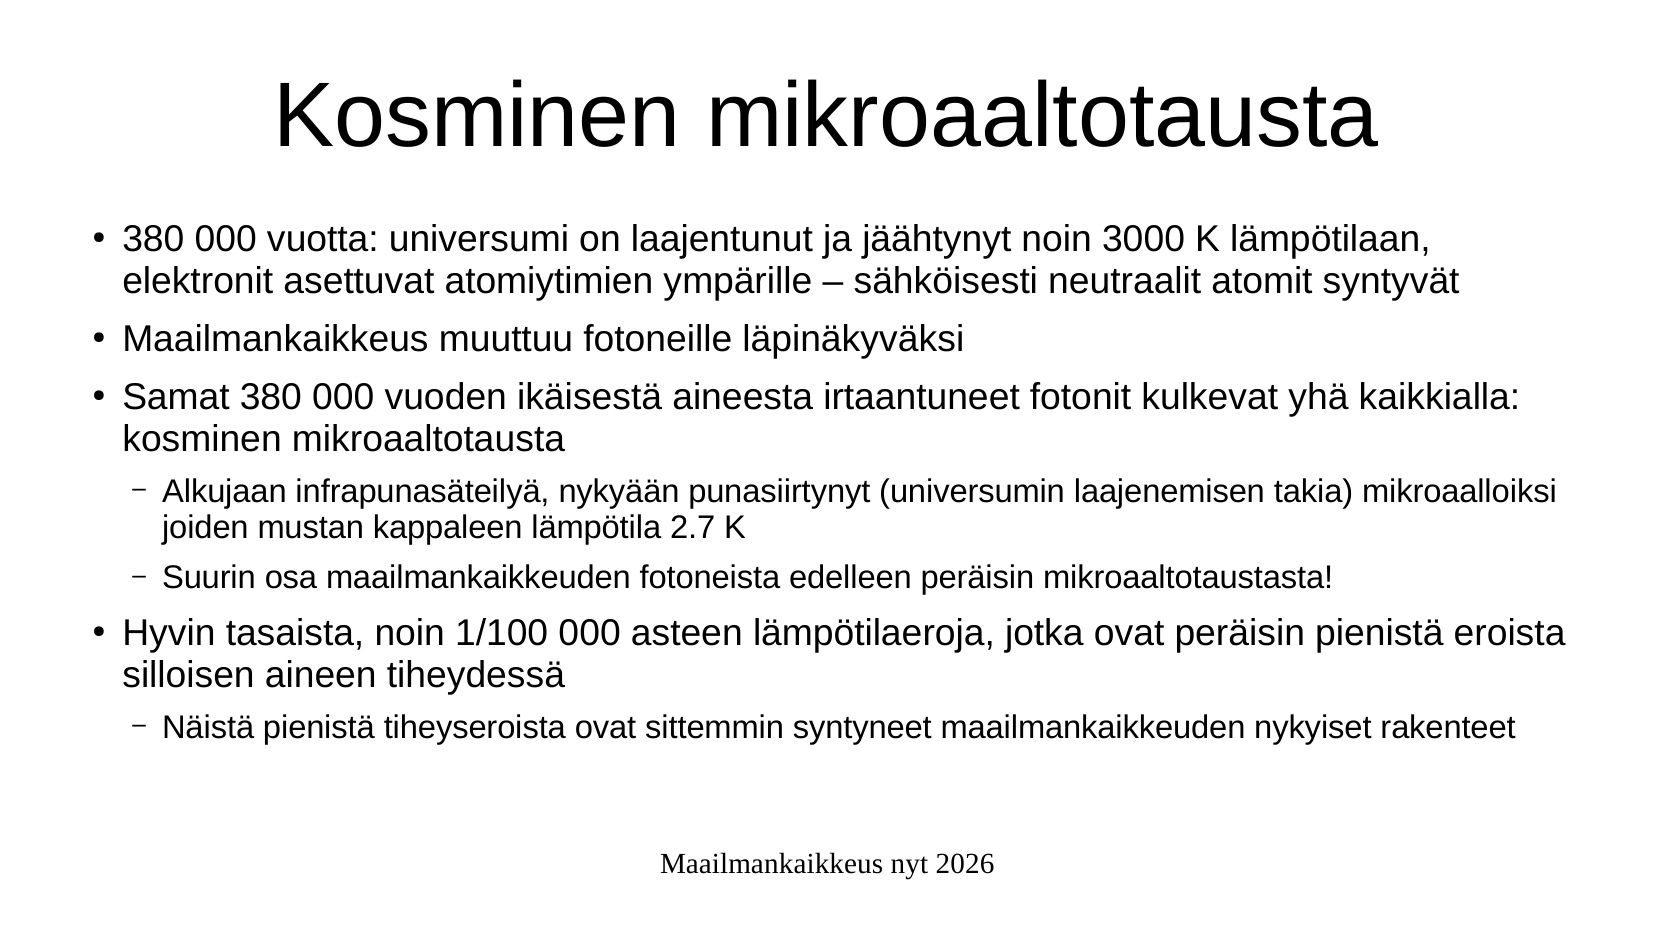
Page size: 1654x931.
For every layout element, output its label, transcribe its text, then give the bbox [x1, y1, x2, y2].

title Kosminen mikroaaltotausta [82, 37, 1571, 193]
list 380 000 vuotta: universumi on laajentunut ja jäähtynyt noin 3000 K lämpötilaan, elektronit asettuvat atomiytimien ympärille – sähköisesti neutraalit atomit syntyvät Maailmankaikkeus muuttuu fotoneille läpinäkyväksi Samat 380 000 vuoden ikäisestä aineesta irtaantuneet fotonit kulkevat yhä kaikkialla: kosminen mikroaaltotausta Alkujaan infrapunasäteilyä, nykyään punasiirtynyt (universumin laajenemisen takia) mikroaalloiksi joiden mustan kappaleen lämpötila 2.7 K Suurin osa maailmankaikkeuden fotoneista edelleen peräisin mikroaaltotaustasta! Hyvin tasaista, noin 1/100 000 asteen lämpötilaeroja, jotka ovat peräisin pienistä eroista silloisen aineen tiheydessä Näistä pienistä tiheyseroista ovat sittemmin syntyneet maailmankaikkeuden nykyiset rakenteet [82, 217, 1571, 758]
